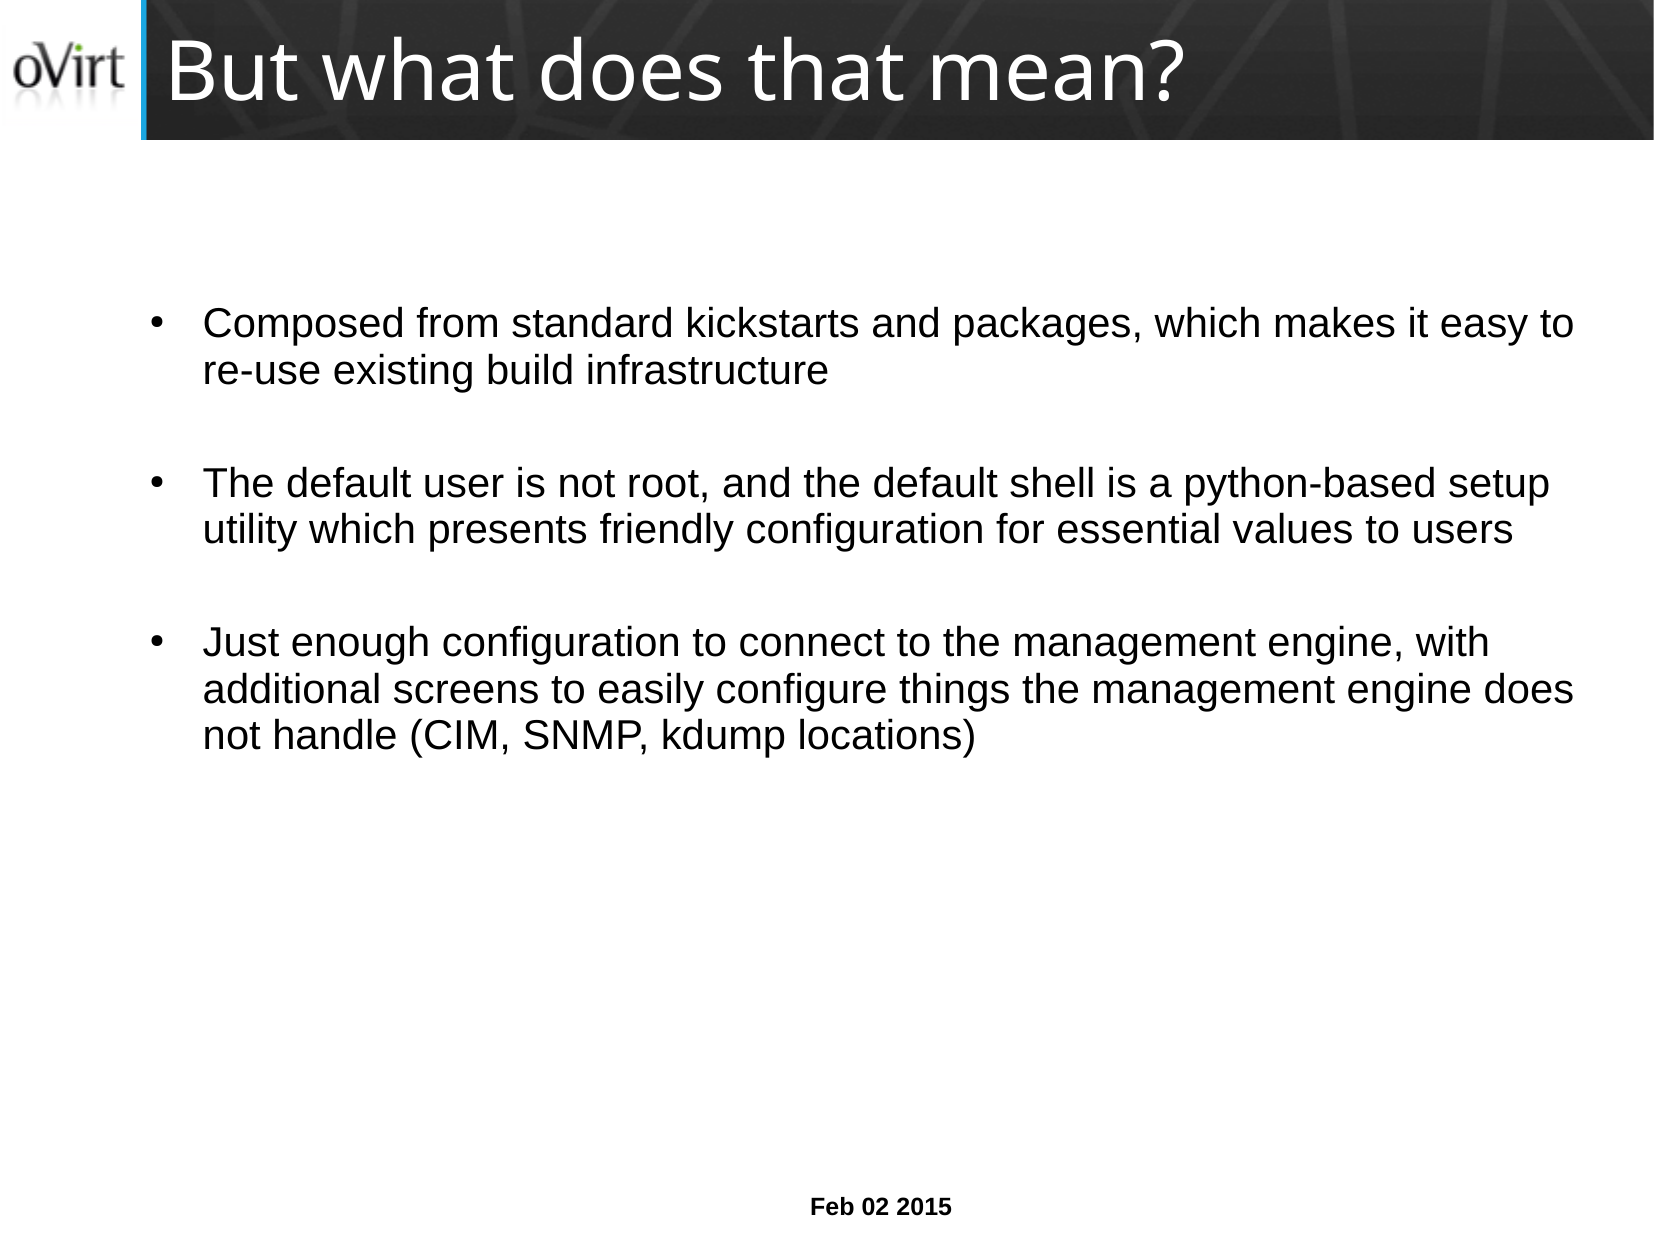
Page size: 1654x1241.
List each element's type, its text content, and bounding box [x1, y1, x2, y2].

title But what does that mean? [164, 18, 1653, 119]
picture [0, 0, 1654, 140]
list Composed from standard kickstarts and packages, which makes it easy to re-use existing build infrastructure The default user is not root, and the default shell is a python-based setup utility which presents friendly configuration for essential values to users Just enough configuration to connect to the management engine, with additional screens to easily configure things the management engine does not handle (CIM, SNMP, kdump locations) [131, 300, 1621, 916]
